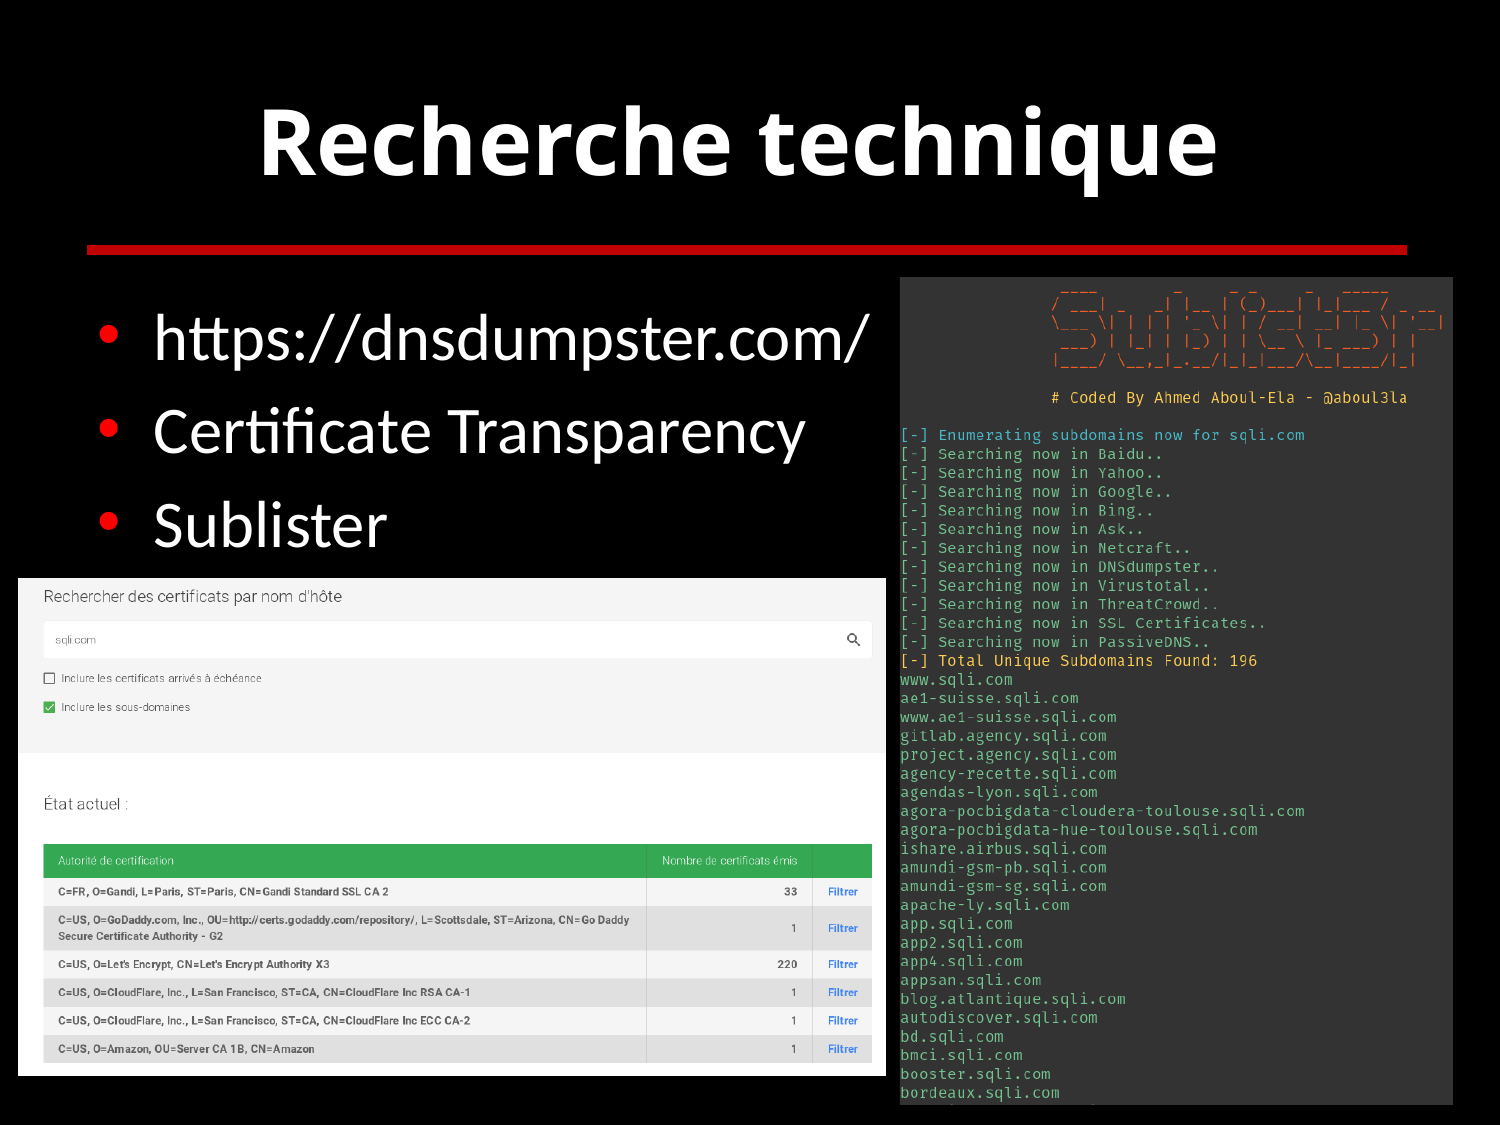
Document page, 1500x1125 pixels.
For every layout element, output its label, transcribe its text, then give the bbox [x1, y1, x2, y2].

title Recherche technique [75, 45, 1425, 233]
picture [899, 277, 1453, 1105]
list https://dnsdumpster.com/ Certificate Transparency Sublister [82, 286, 899, 1016]
picture [18, 578, 886, 1076]
